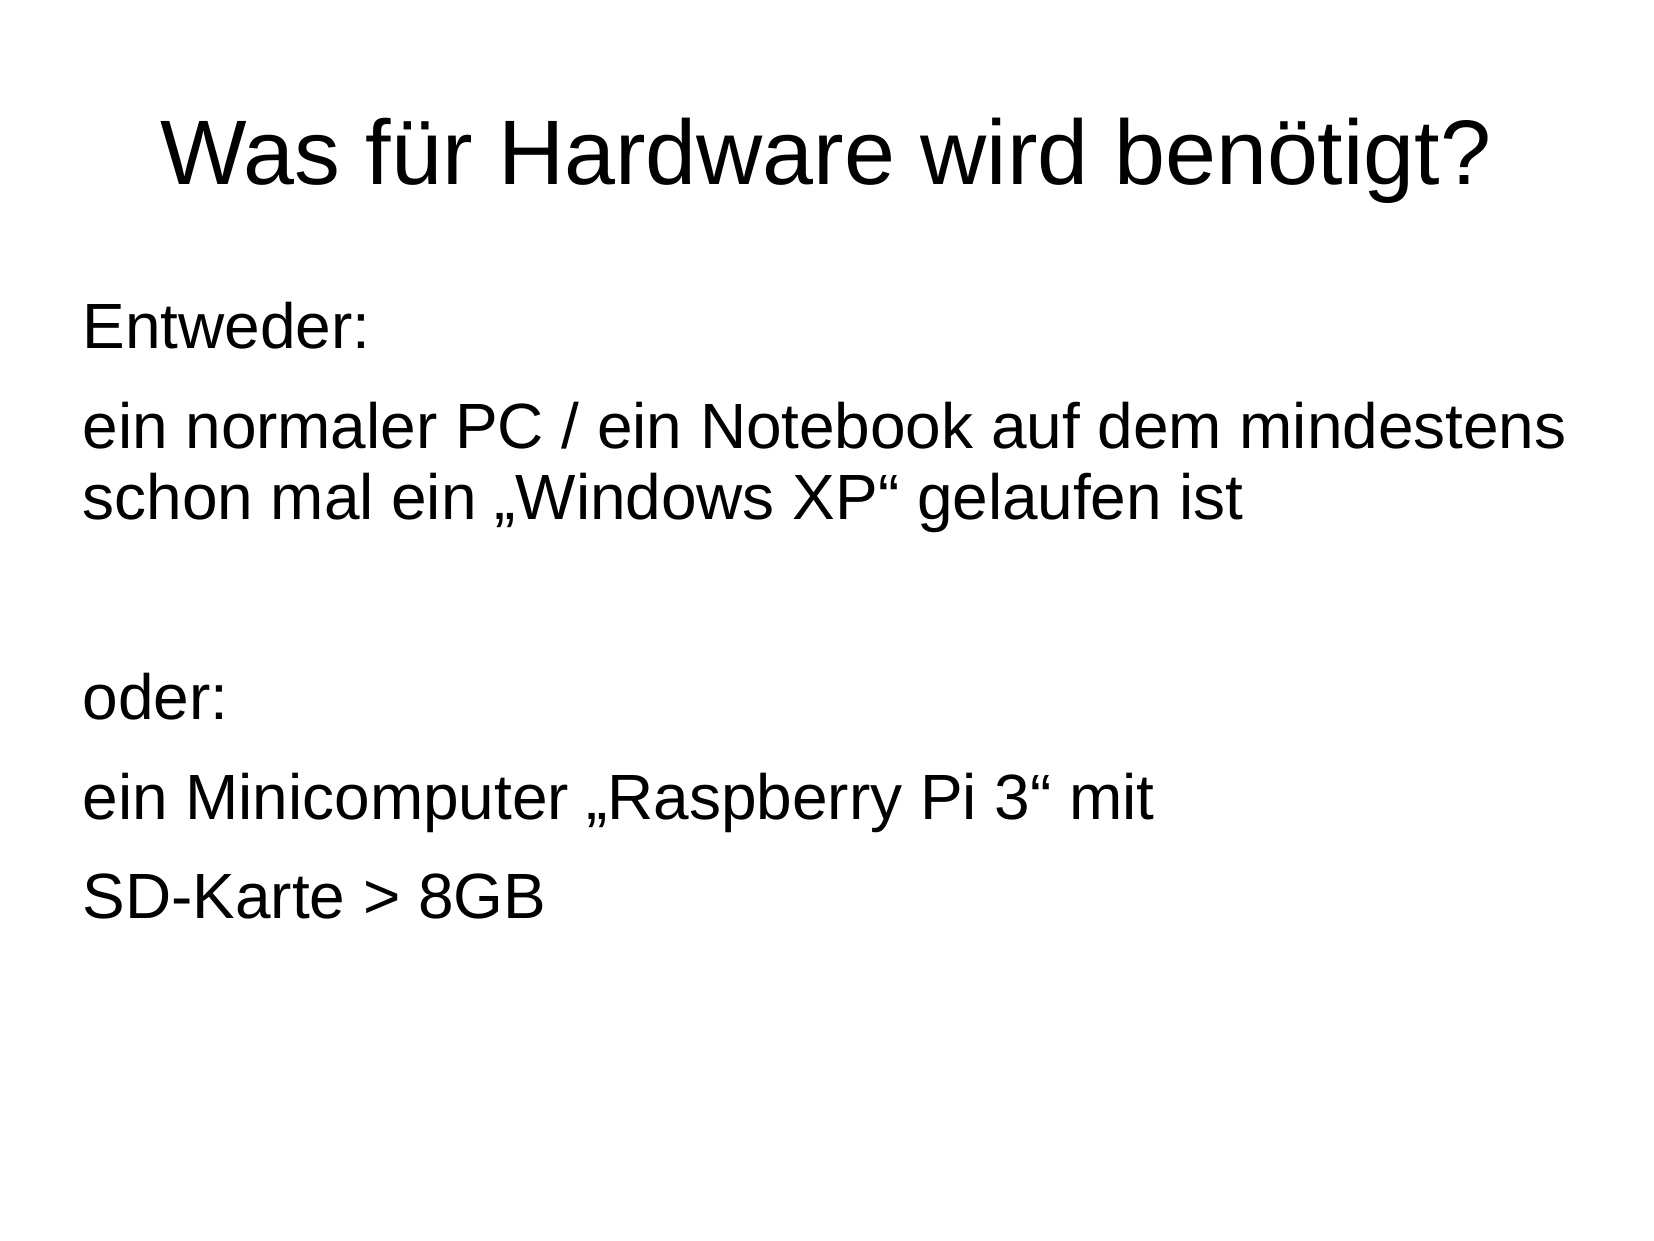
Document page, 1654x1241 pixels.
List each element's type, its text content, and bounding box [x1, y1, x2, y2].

list Entweder: ein normaler PC / ein Notebook auf dem mindestens schon mal ein „Windows XP“ gelaufen ist oder: ein Minicomputer „Raspberry Pi 3“ mit SD-Karte > 8GB [82, 290, 1571, 1010]
title Was für Hardware wird benötigt? [82, 49, 1571, 257]
